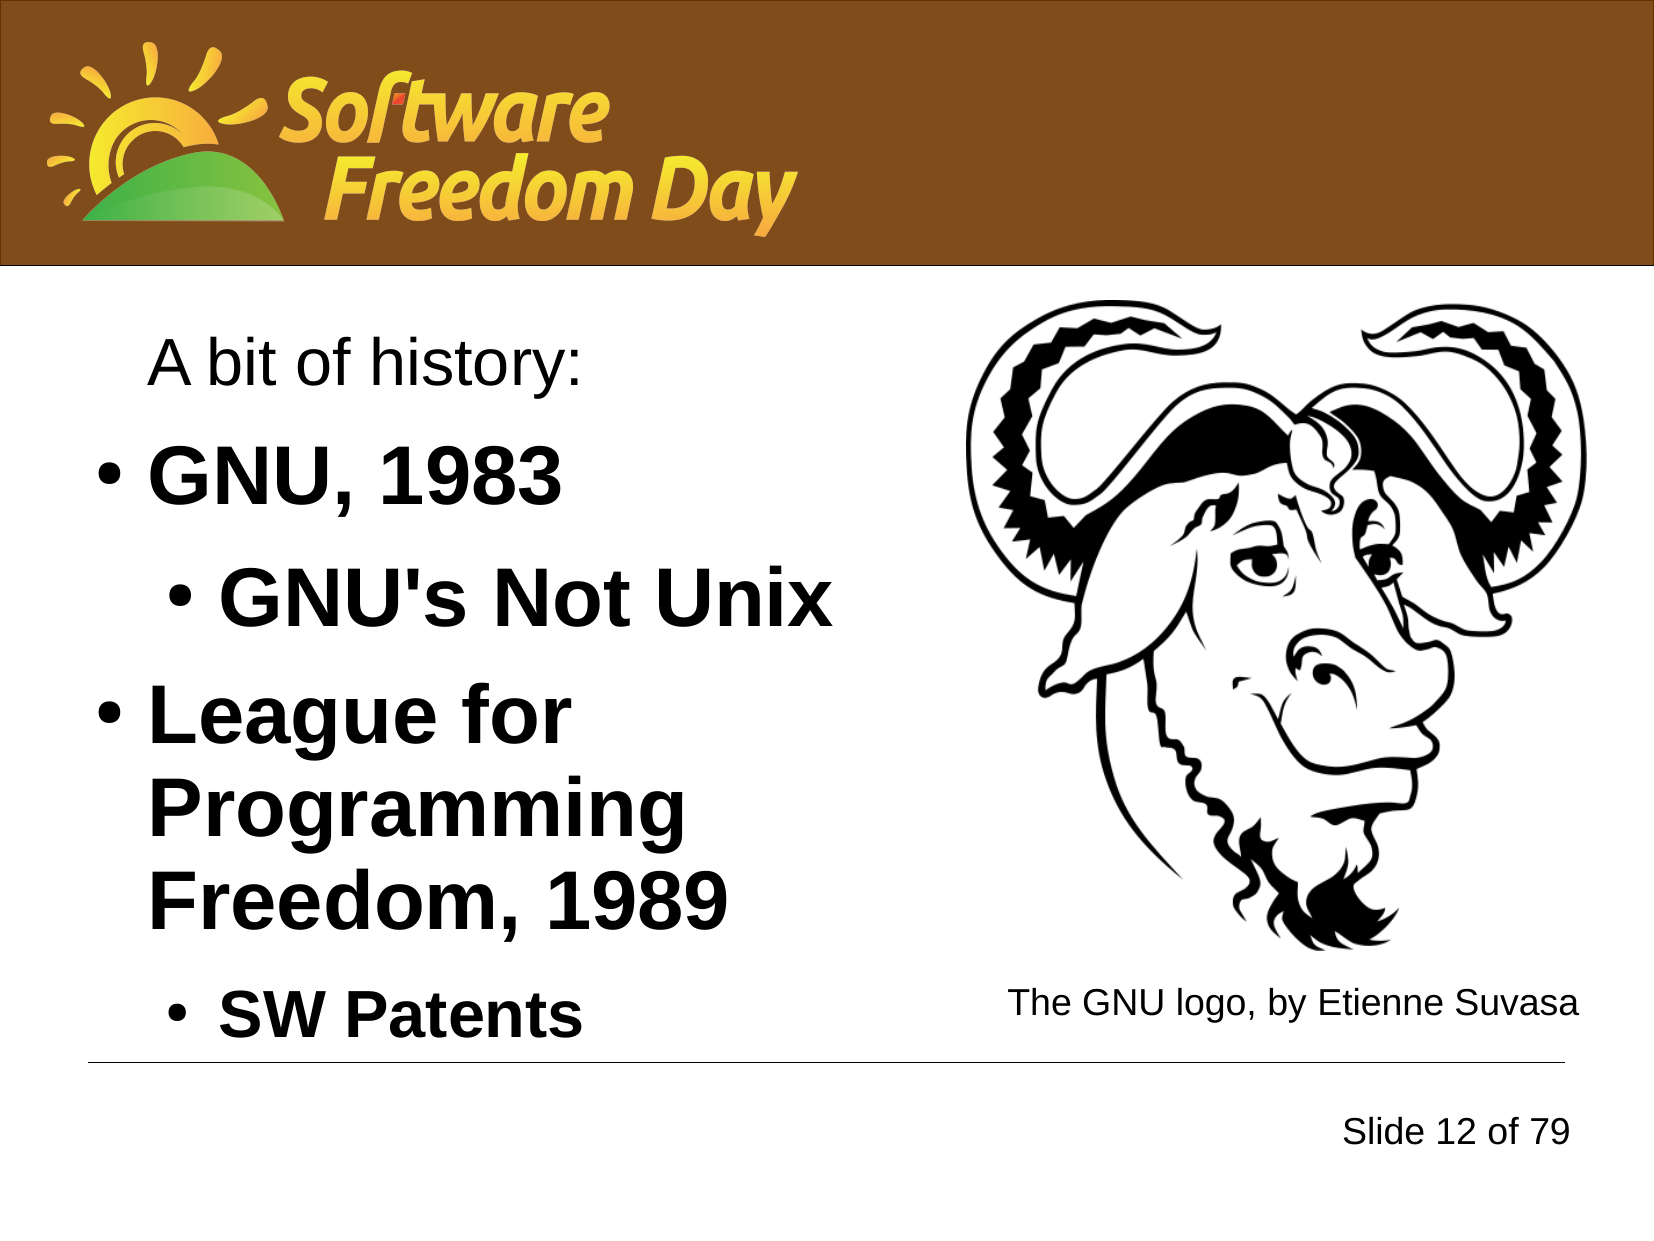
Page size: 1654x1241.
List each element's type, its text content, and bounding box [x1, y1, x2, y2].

picture [47, 42, 798, 237]
list A bit of history: GNU, 1983 GNU's Not Unix League for Programming Freedom, 1989 SW Patents [76, 324, 945, 1045]
picture [966, 300, 1587, 951]
text_box The GNU logo, by Etienne Suvasa [992, 974, 1595, 1061]
